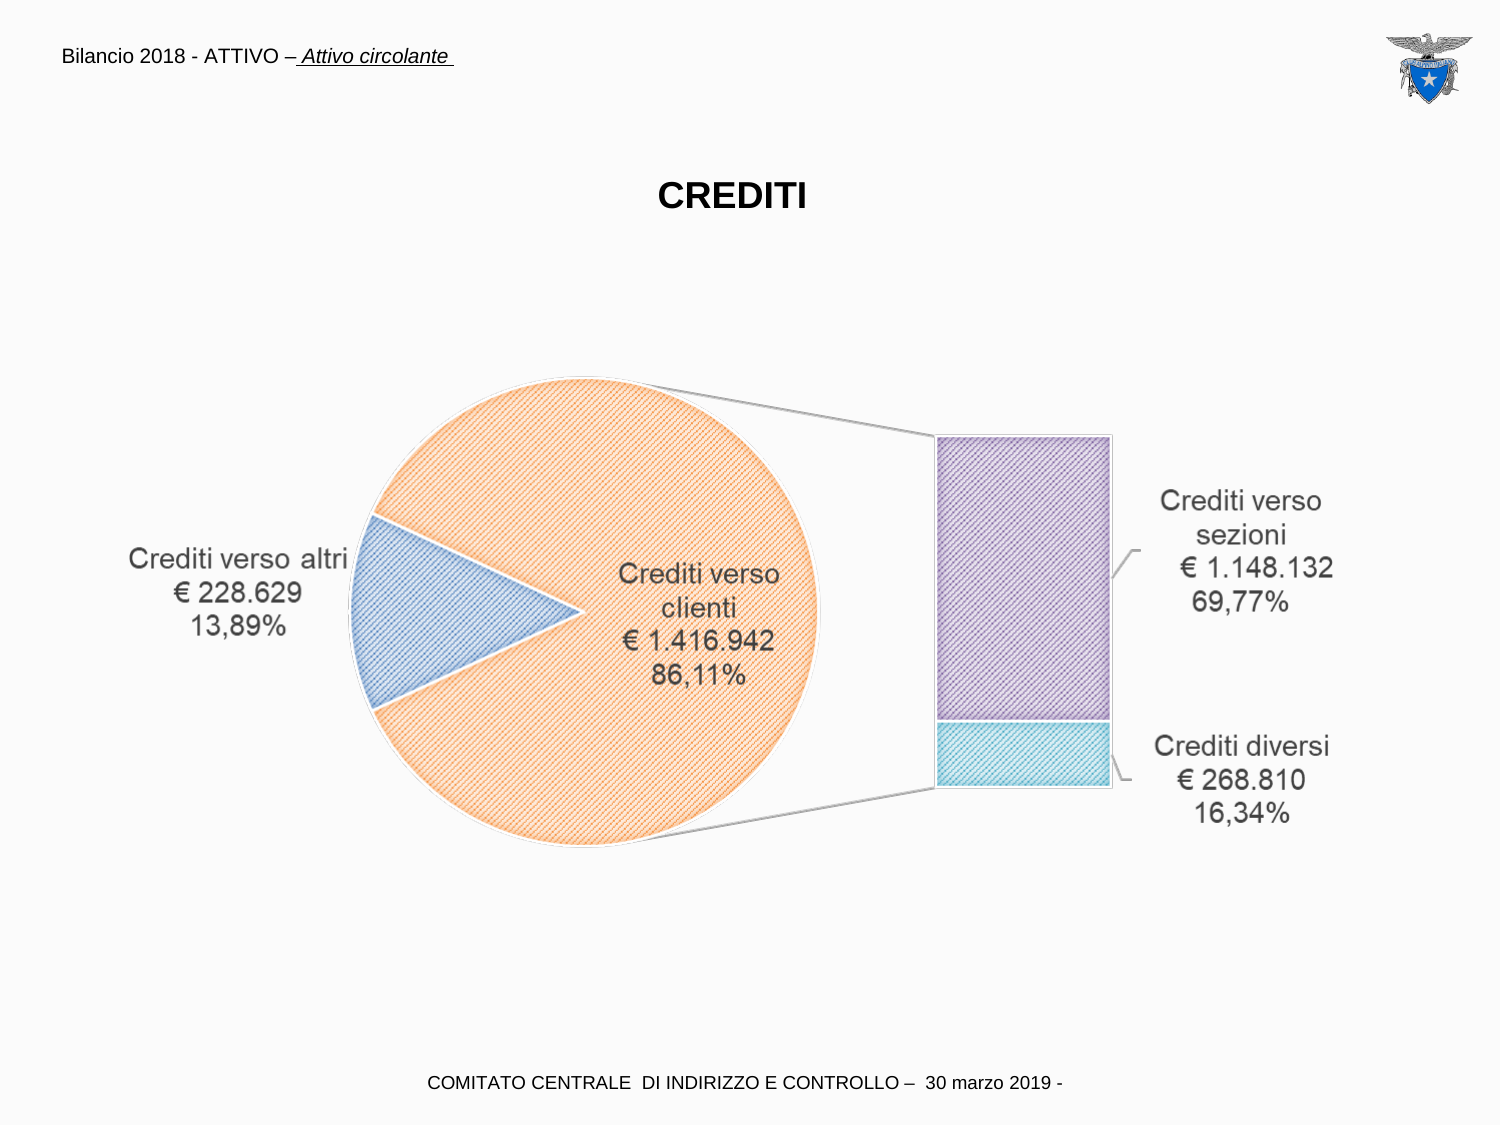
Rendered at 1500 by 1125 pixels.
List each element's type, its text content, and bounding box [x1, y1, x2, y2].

text_box Bilancio 2018 - ATTIVO – Attivo circolante [46, 35, 516, 76]
picture [122, 231, 1353, 988]
text_box CREDITI [242, 172, 1223, 215]
picture [1382, 29, 1477, 112]
text_box COMITATO CENTRALE DI INDIRIZZO E CONTROLLO – 30 marzo 2019 - [257, 1062, 1233, 1101]
